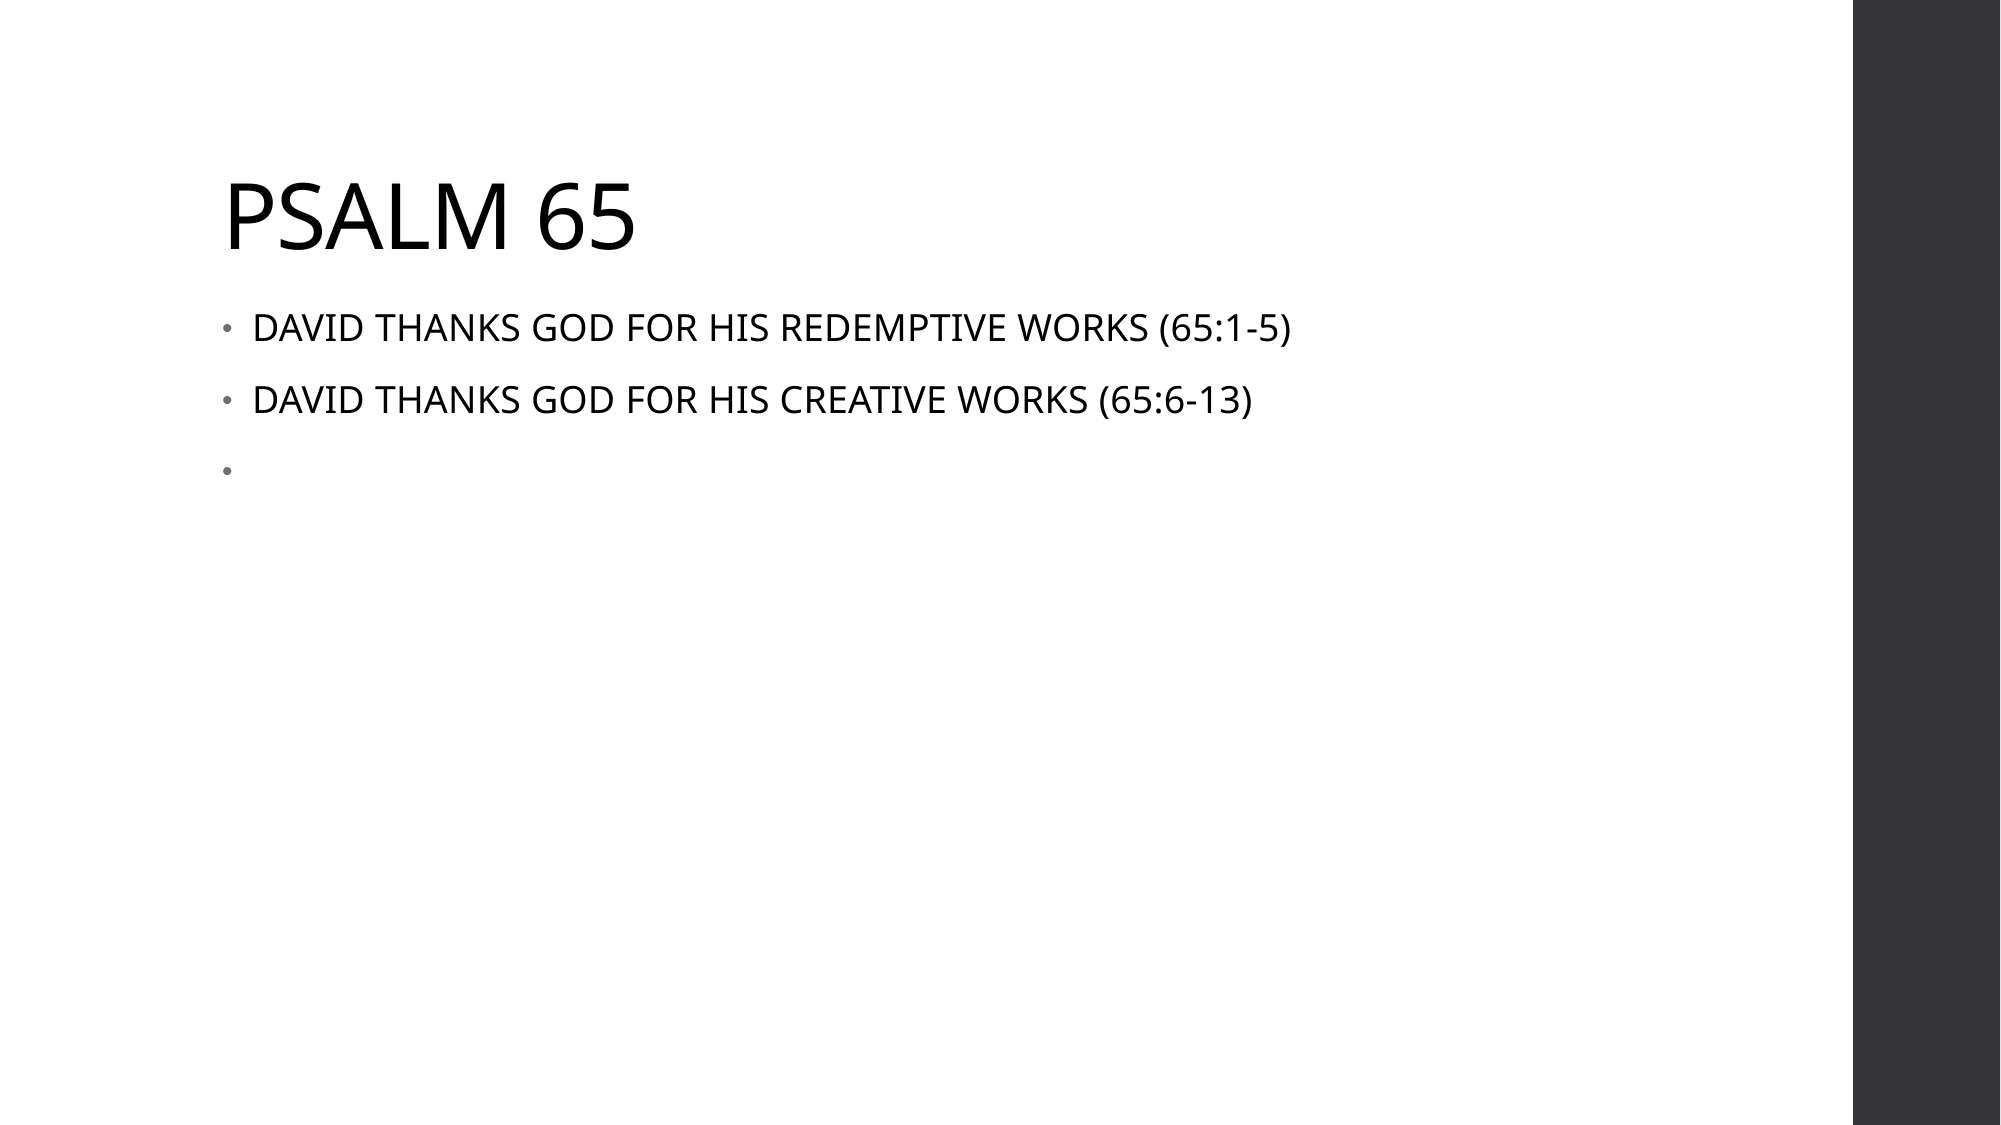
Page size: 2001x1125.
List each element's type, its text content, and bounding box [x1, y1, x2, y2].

title PSALM 65 [206, 60, 1797, 278]
list DAVID THANKS GOD FOR HIS REDEMPTIVE WORKS (65:1-5) DAVID THANKS GOD FOR HIS CREATIVE WORKS (65:6-13) [206, 299, 1617, 1014]
